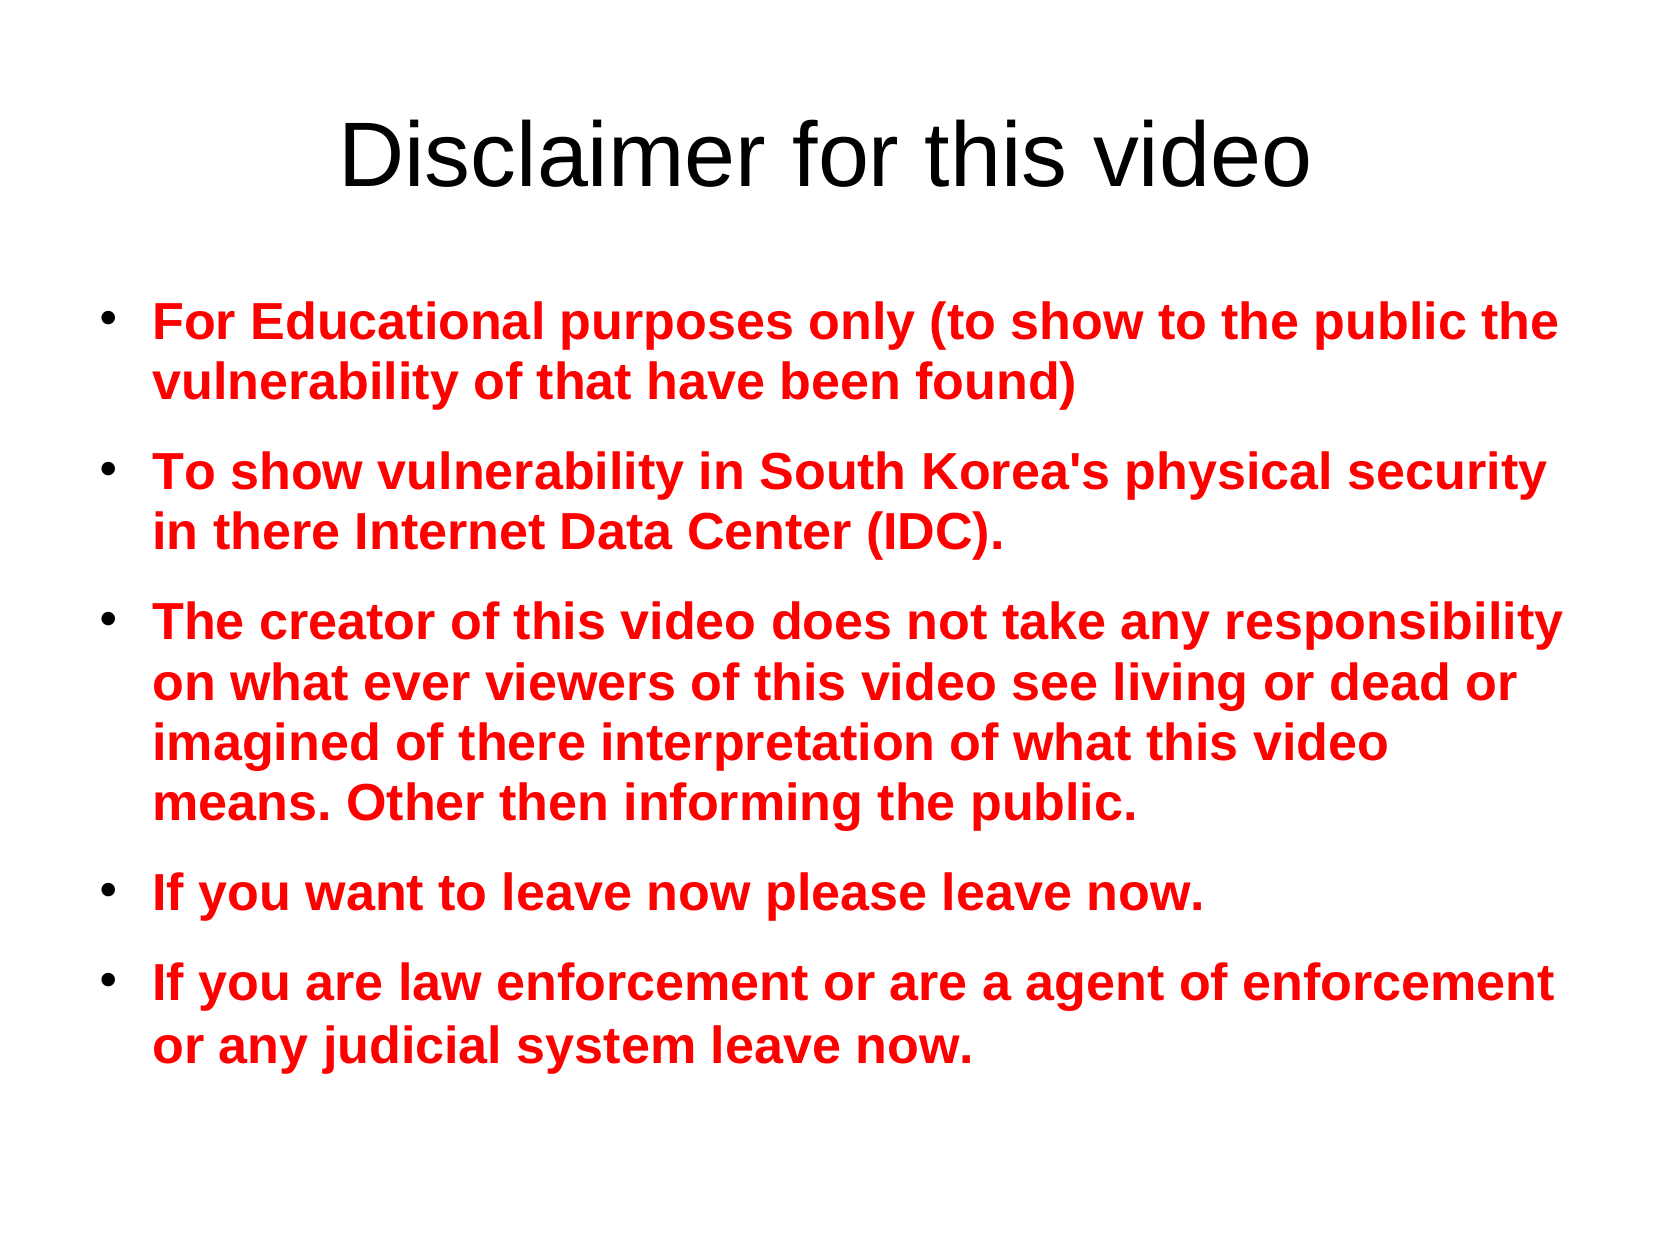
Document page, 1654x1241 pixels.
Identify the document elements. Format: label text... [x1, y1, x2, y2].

title Disclaimer for this video [82, 49, 1569, 256]
list For Educational purposes only (to show to the public the vulnerability of that have been found) To show vulnerability in South Korea's physical security in there Internet Data Center (IDC). The creator of this video does not take any responsibility on what ever viewers of this video see living or dead or imagined of there interpretation of what this video means. Other then informing the public. If you want to leave now please leave now. If you are law enforcement or are a agent of enforcement or any judicial system leave now. [82, 290, 1569, 1094]
